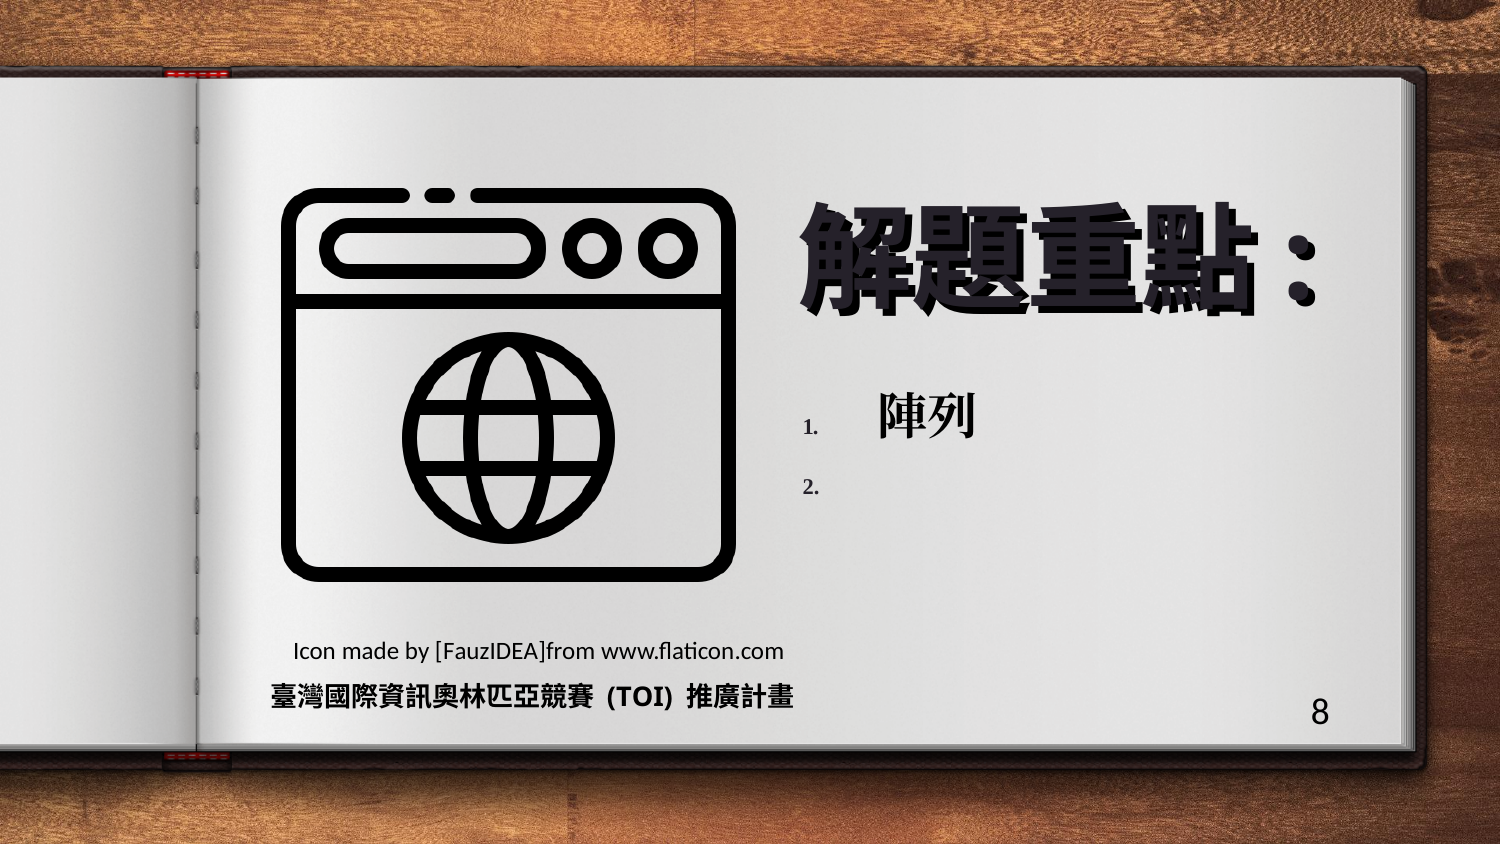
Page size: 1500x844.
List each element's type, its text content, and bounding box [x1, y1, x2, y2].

subtitle 陣列 [787, 309, 1341, 584]
text_box Icon made by [FauzIDEA]from www.flaticon.com [278, 627, 867, 672]
text_box [1295, 672, 1386, 737]
picture [265, 142, 751, 627]
title 解題重點: [782, 146, 1313, 338]
